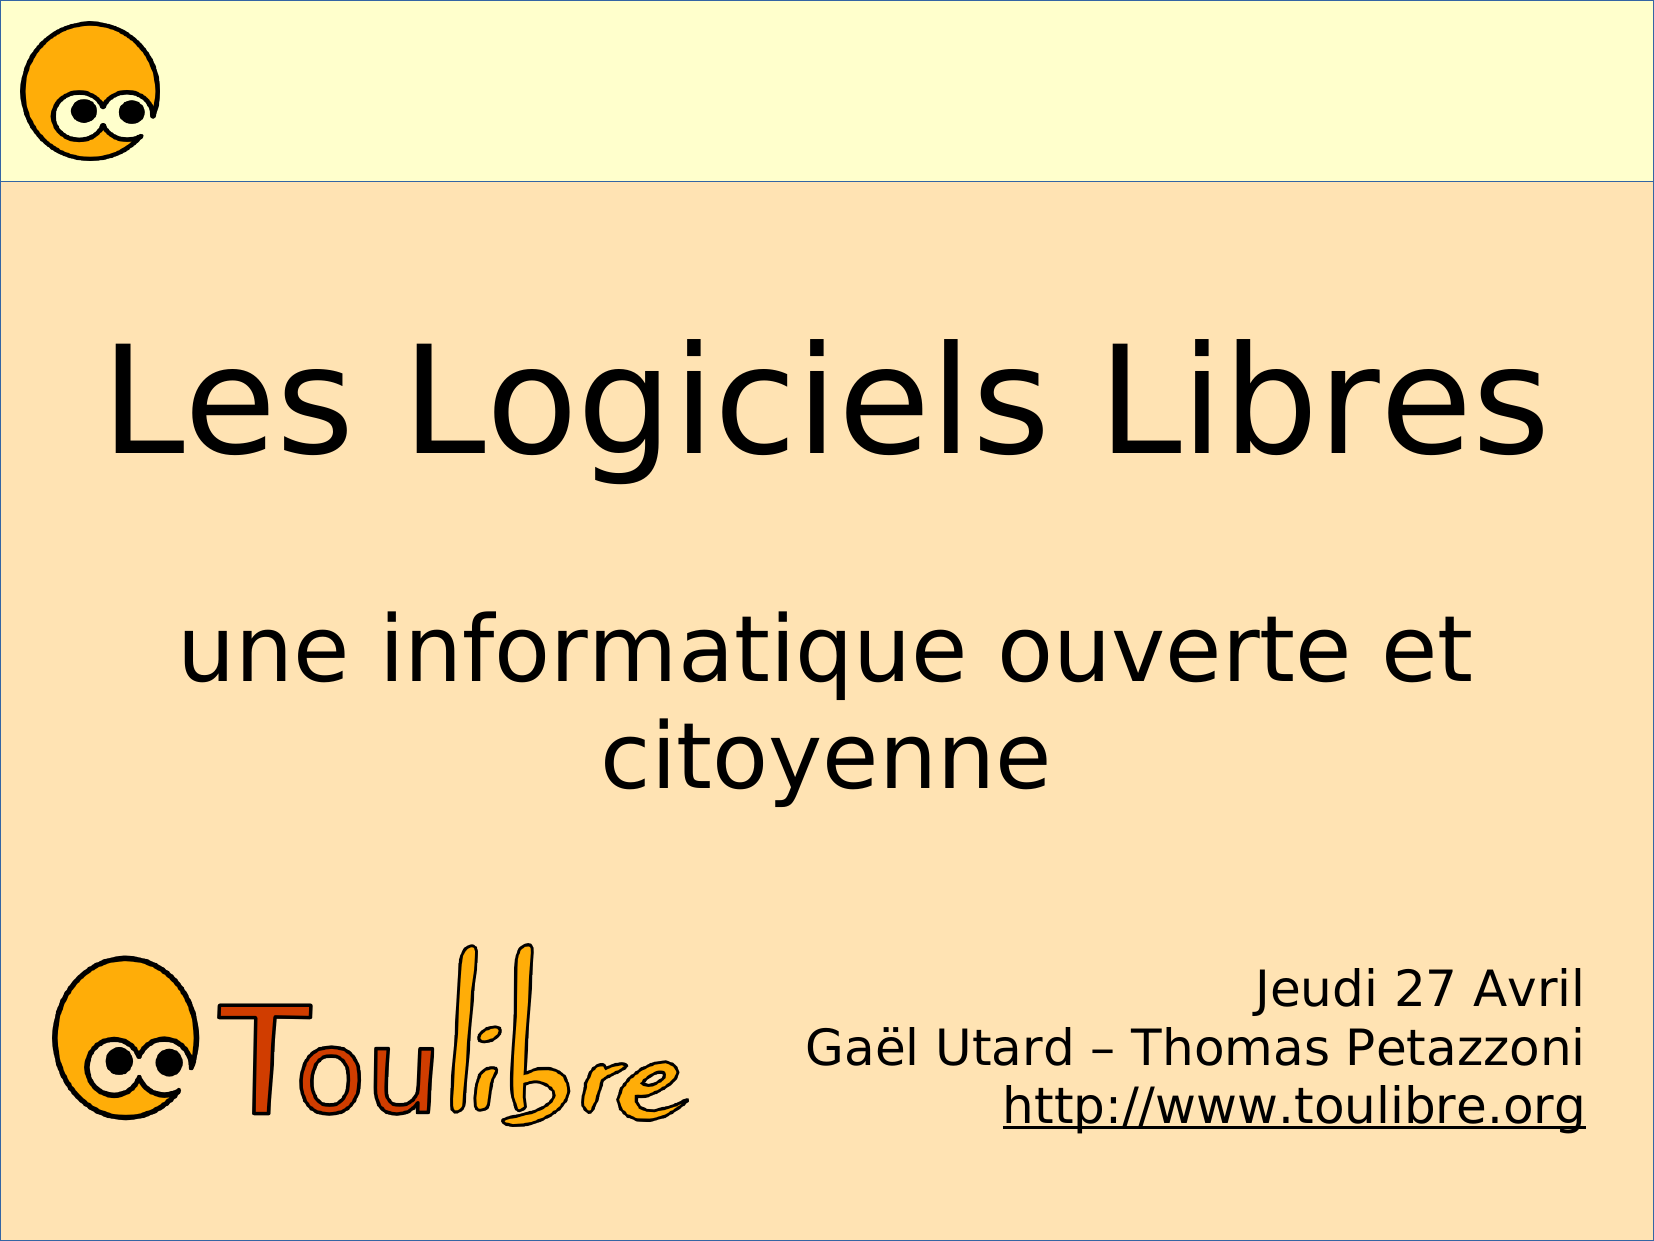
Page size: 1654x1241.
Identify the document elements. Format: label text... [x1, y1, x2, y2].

picture [20, 21, 160, 161]
text_box Jeudi 27 Avril Gaël Utard – Thomas Petazzoni http://www.toulibre.org [61, 952, 1601, 1143]
text_box Les Logiciels Libres une informatique ouverte et citoyenne [0, 306, 1654, 818]
picture [52, 943, 689, 1127]
